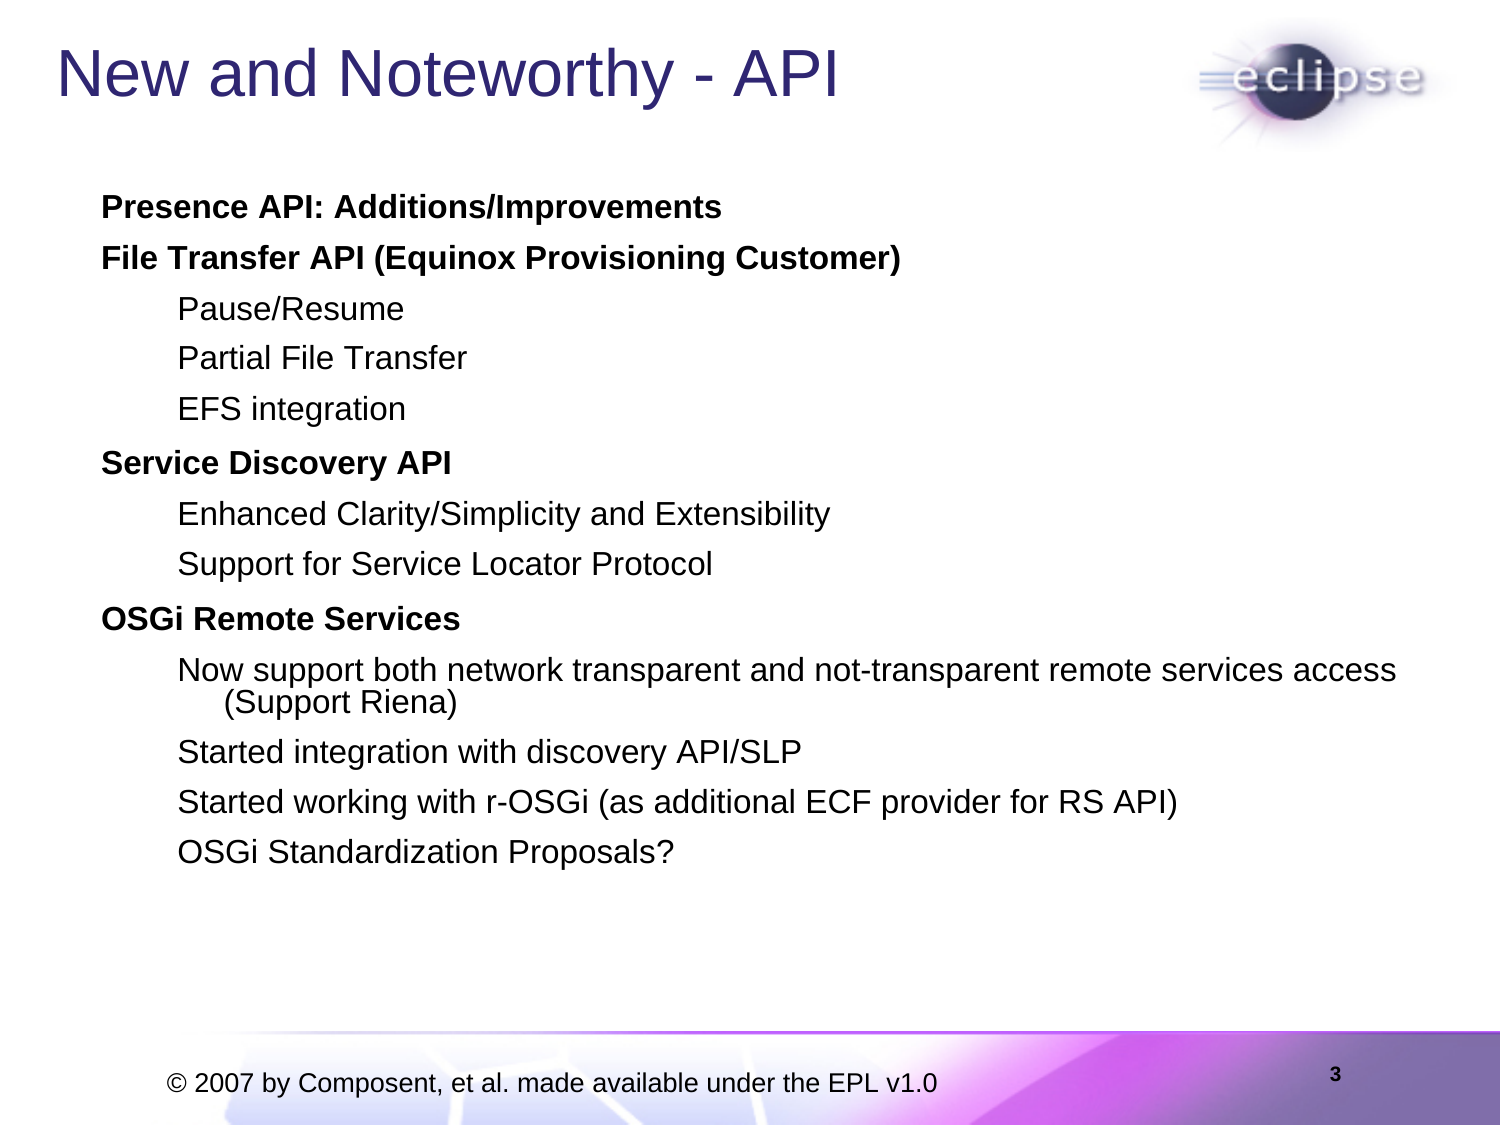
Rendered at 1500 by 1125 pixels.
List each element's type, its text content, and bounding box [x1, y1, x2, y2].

picture [1164, 17, 1465, 152]
list Presence API: Additions/Improvements File Transfer API (Equinox Provisioning Customer) Pause/Resume Partial File Transfer EFS integration Service Discovery API Enhanced Clarity/Simplicity and Extensibility Support for Service Locator Protocol OSGi Remote Services Now support both network transparent and not-transparent remote services access (Support Riena) Started integration with discovery API/SLP Started working with r-OSGi (as additional ECF provider for RS API) OSGi Standardization Proposals? [86, 181, 1419, 1030]
picture [92, 1031, 1500, 1125]
title New and Noteworthy - API [41, 35, 1395, 126]
